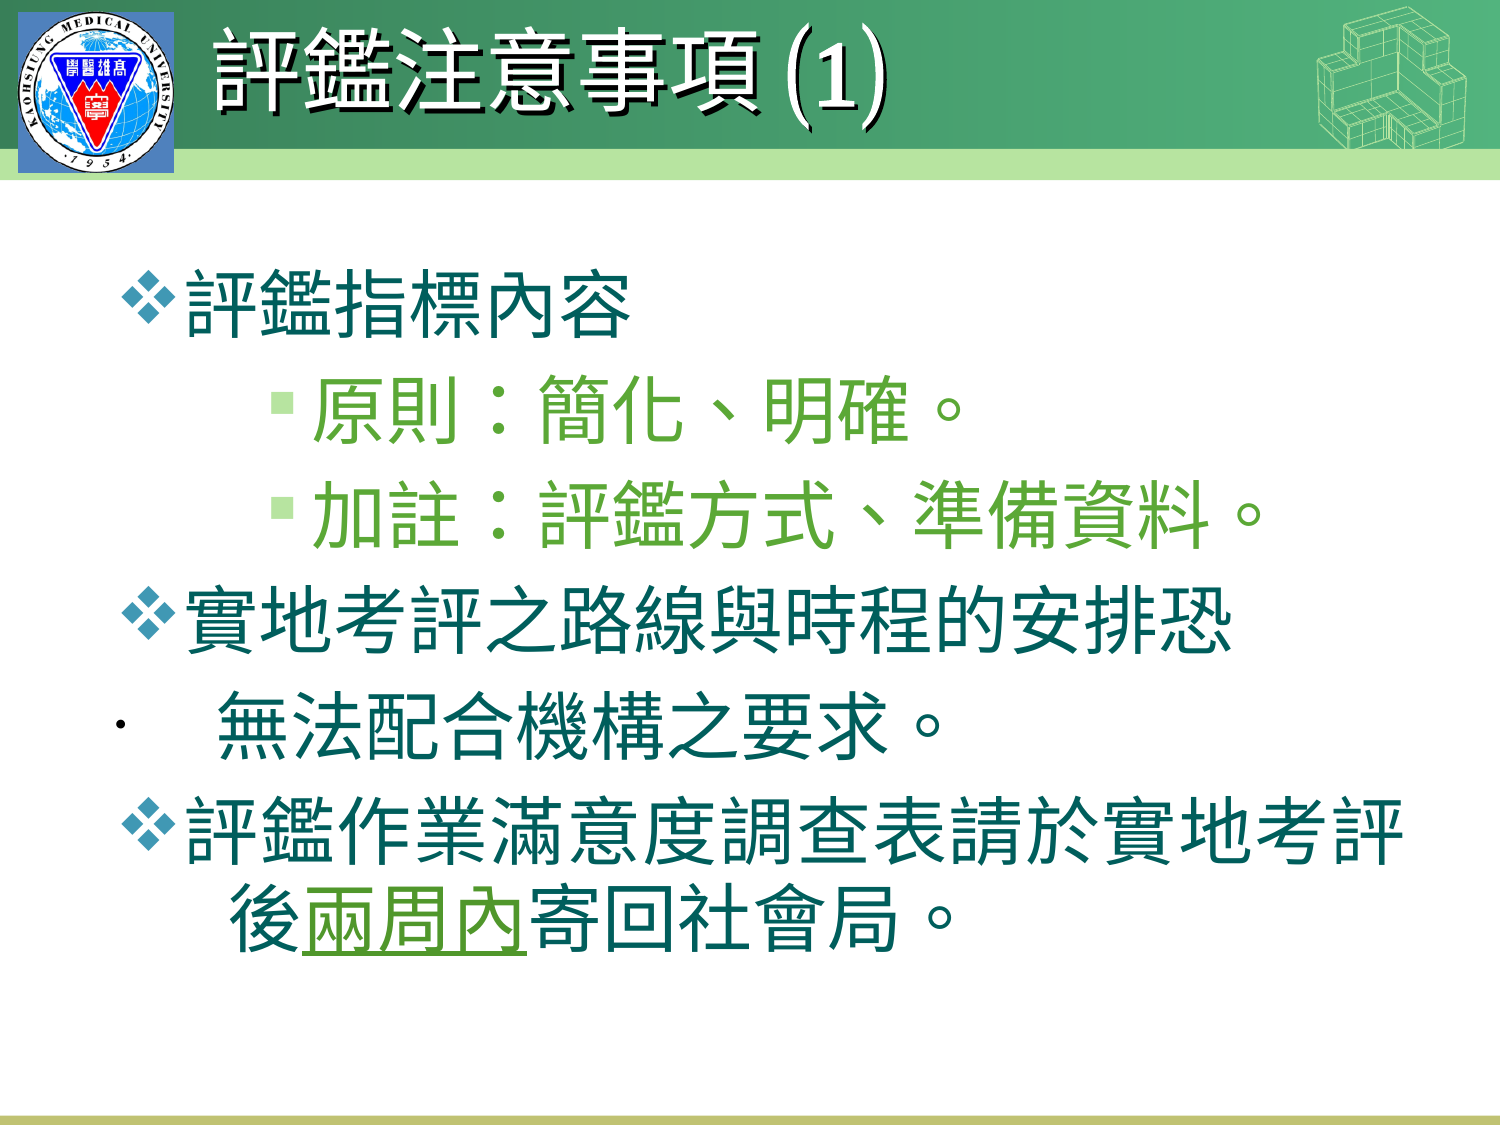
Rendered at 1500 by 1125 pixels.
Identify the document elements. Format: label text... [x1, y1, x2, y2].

list 評鑑指標內容 原則：簡化、明確。 加註：評鑑方式、準備資料。 實地考評之路線與時程的安排恐 無法配合機構之要求。 評鑑作業滿意度調查表請於實地考評後兩周內寄回社會局。 [100, 255, 1422, 977]
picture [17, 11, 174, 173]
title 評鑑注意事項(1) [194, 5, 1308, 142]
